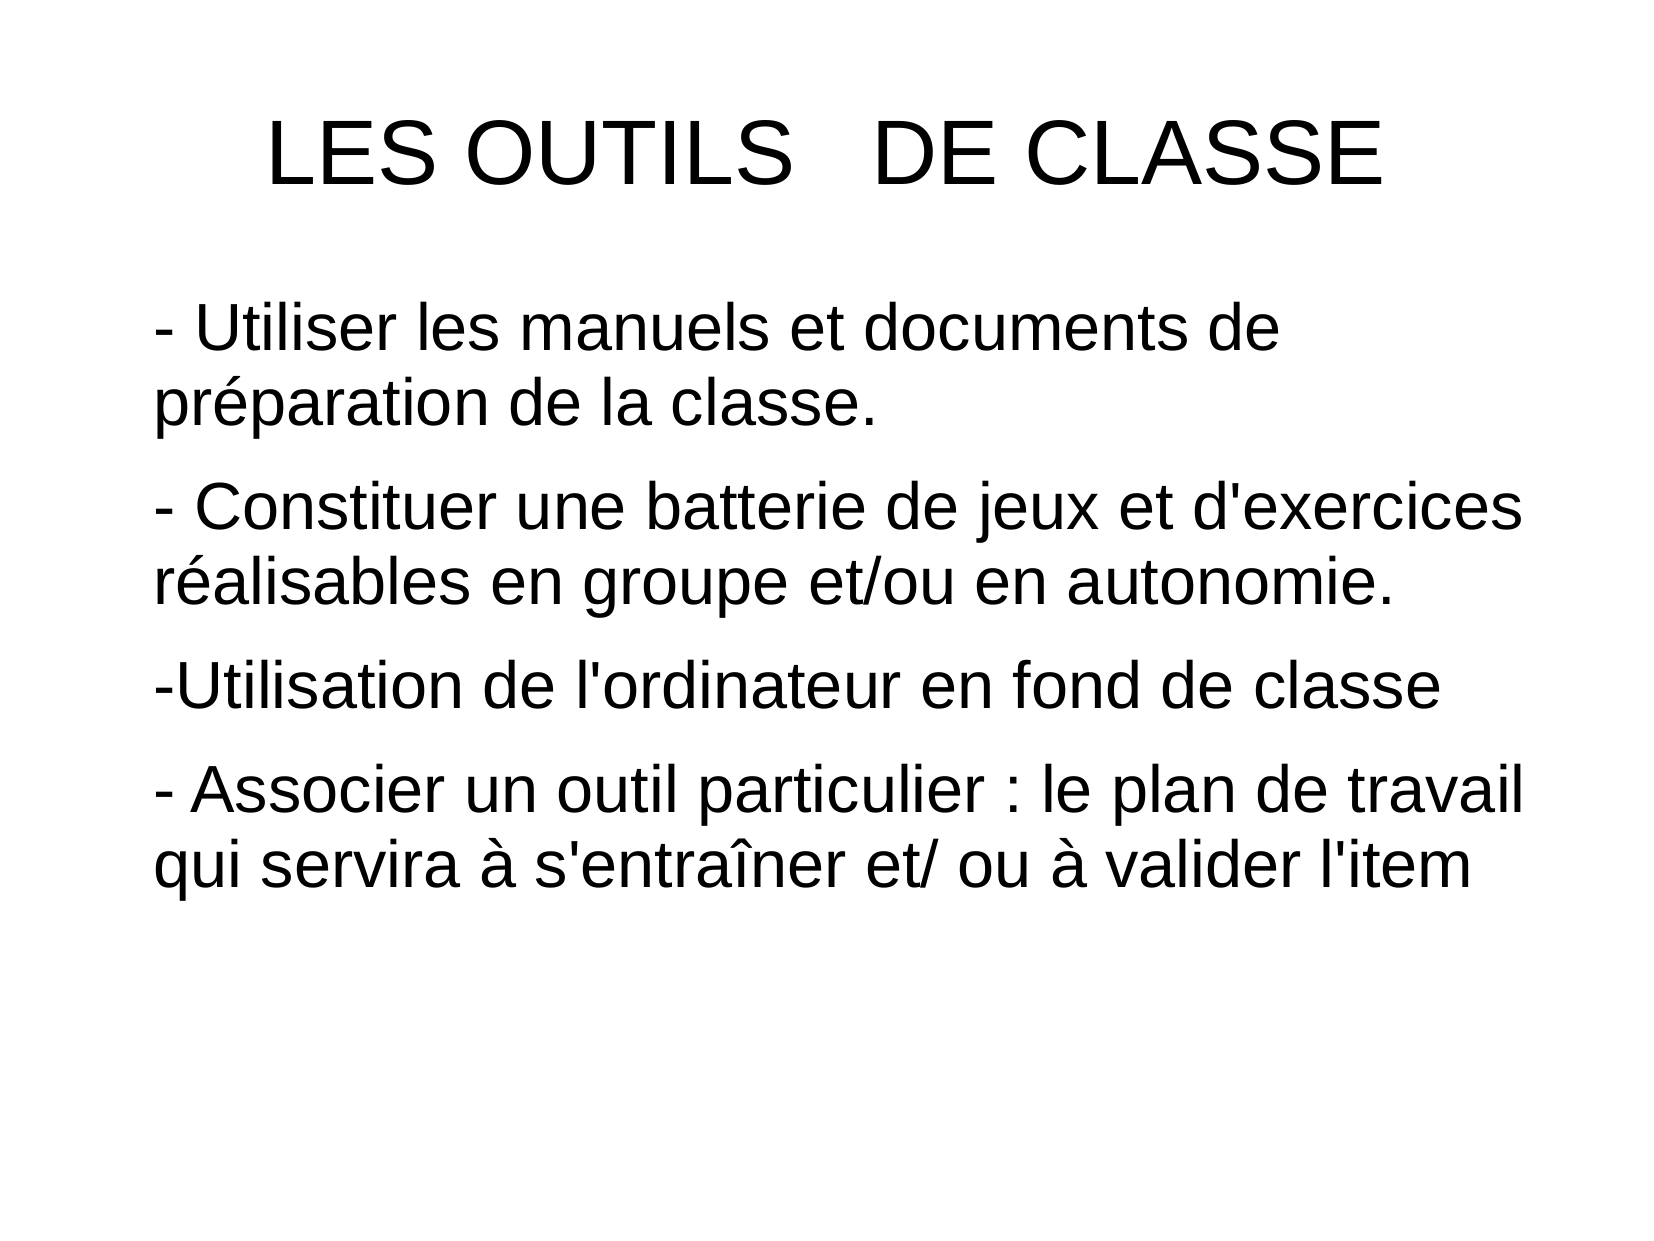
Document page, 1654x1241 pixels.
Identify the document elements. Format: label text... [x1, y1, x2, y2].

title LES OUTILS DE CLASSE [82, 49, 1571, 257]
list - Utiliser les manuels et documents de préparation de la classe. - Constituer une batterie de jeux et d'exercices réalisables en groupe et/ou en autonomie. -Utilisation de l'ordinateur en fond de classe - Associer un outil particulier : le plan de travail qui servira à s'entraîner et/ ou à valider l'item [82, 290, 1571, 1109]
